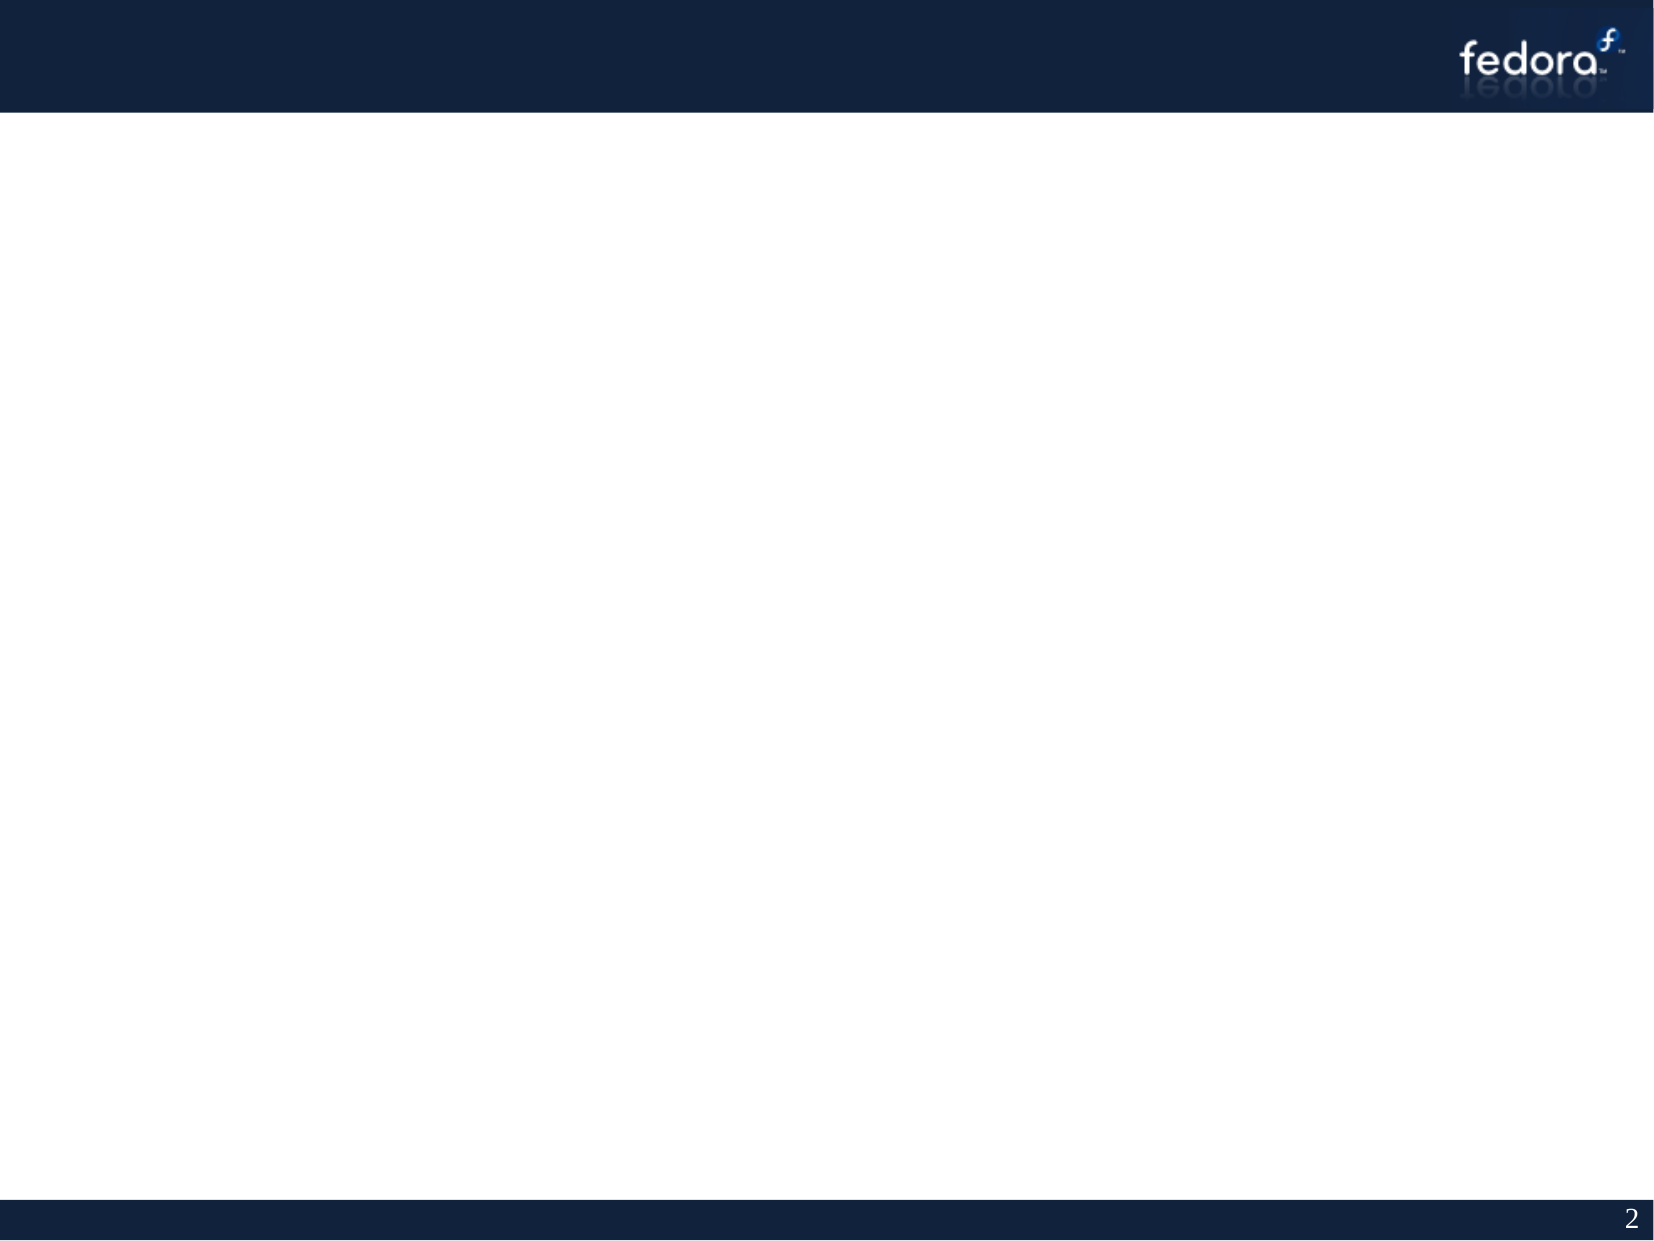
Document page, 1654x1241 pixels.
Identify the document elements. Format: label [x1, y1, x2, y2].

picture [1418, 8, 1654, 109]
